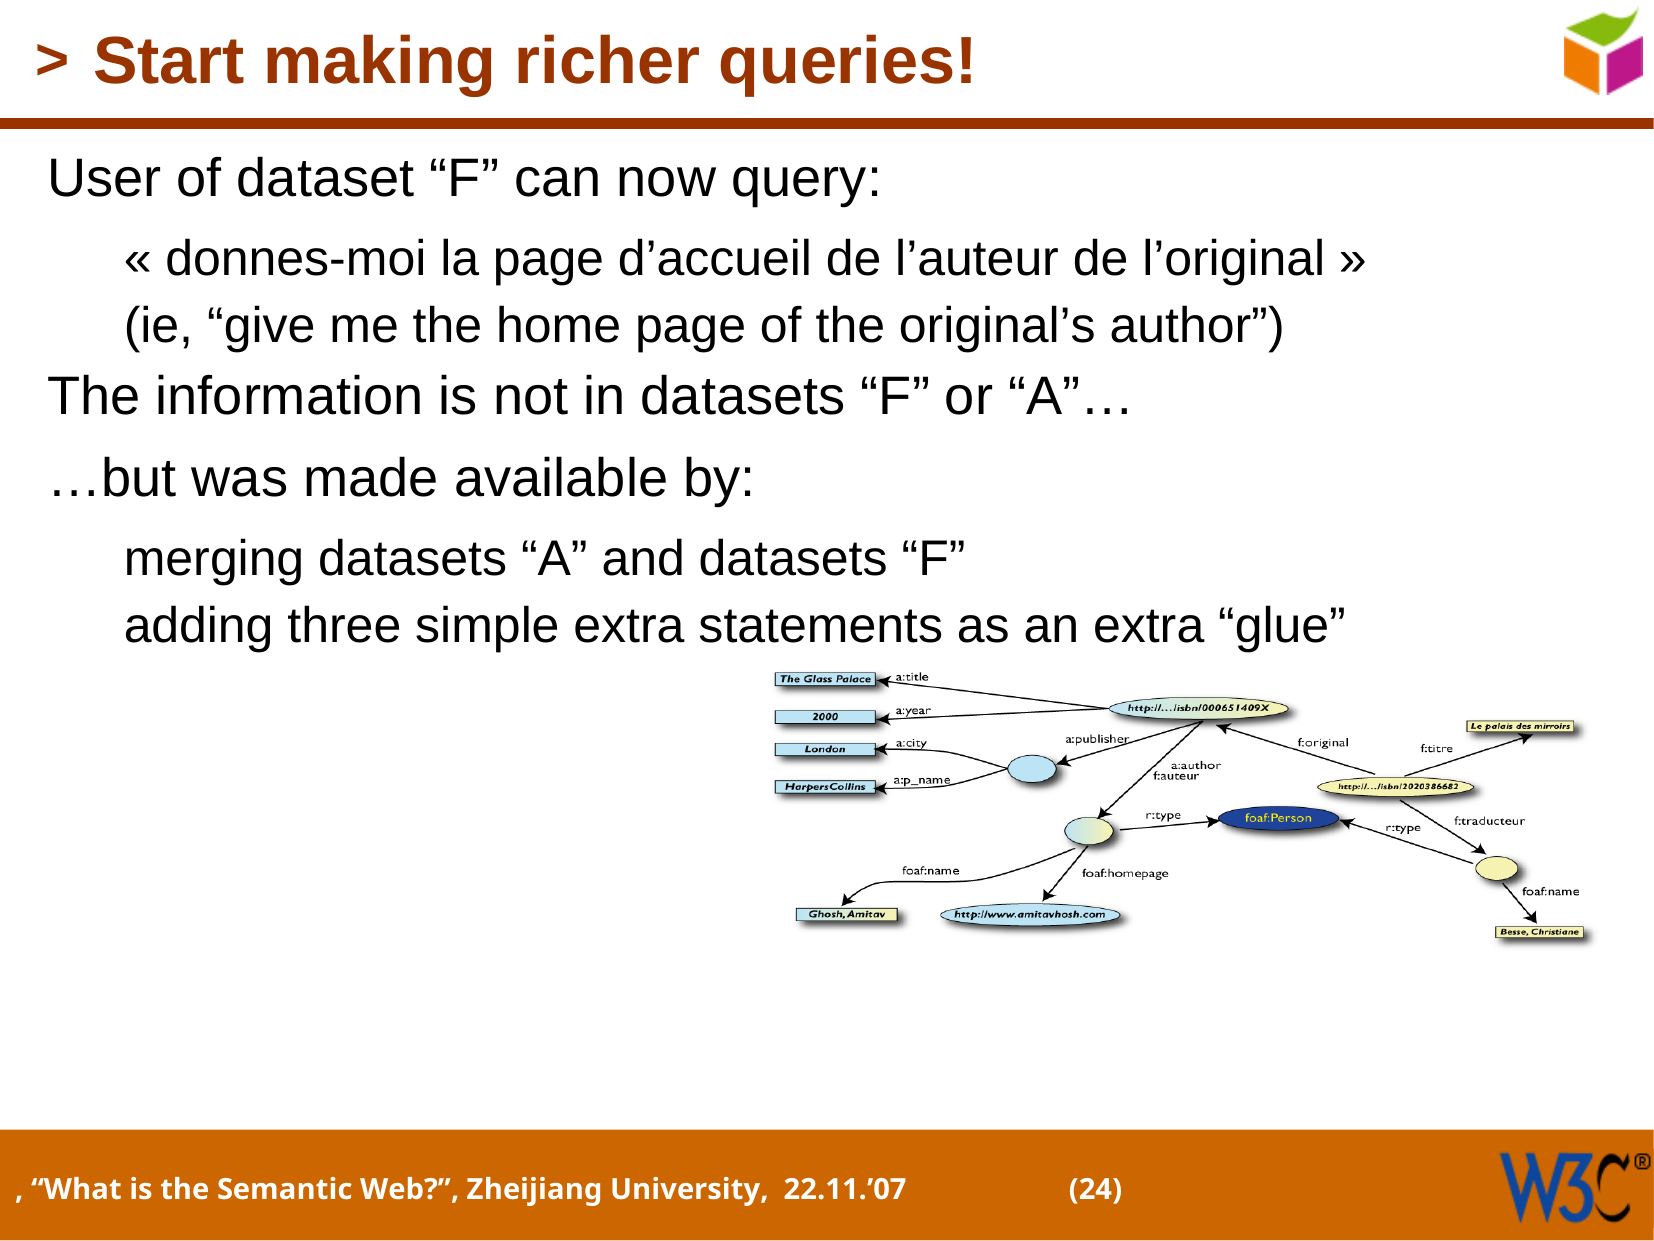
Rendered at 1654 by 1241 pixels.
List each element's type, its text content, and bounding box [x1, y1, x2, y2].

picture [767, 667, 1602, 1111]
title Start making richer queries! [93, 0, 1493, 119]
list User of dataset “F” can now query: « donnes-moi la page d’accueil de l’auteur de l’original » (ie, “give me the home page of the original’s author”) The information is not in datasets “F” or “A”… …but was made available by: merging datasets “A” and datasets “F” adding three simple extra statements as an extra “glue” [29, 147, 1624, 1119]
picture [1564, 5, 1643, 95]
picture [1495, 1149, 1654, 1228]
